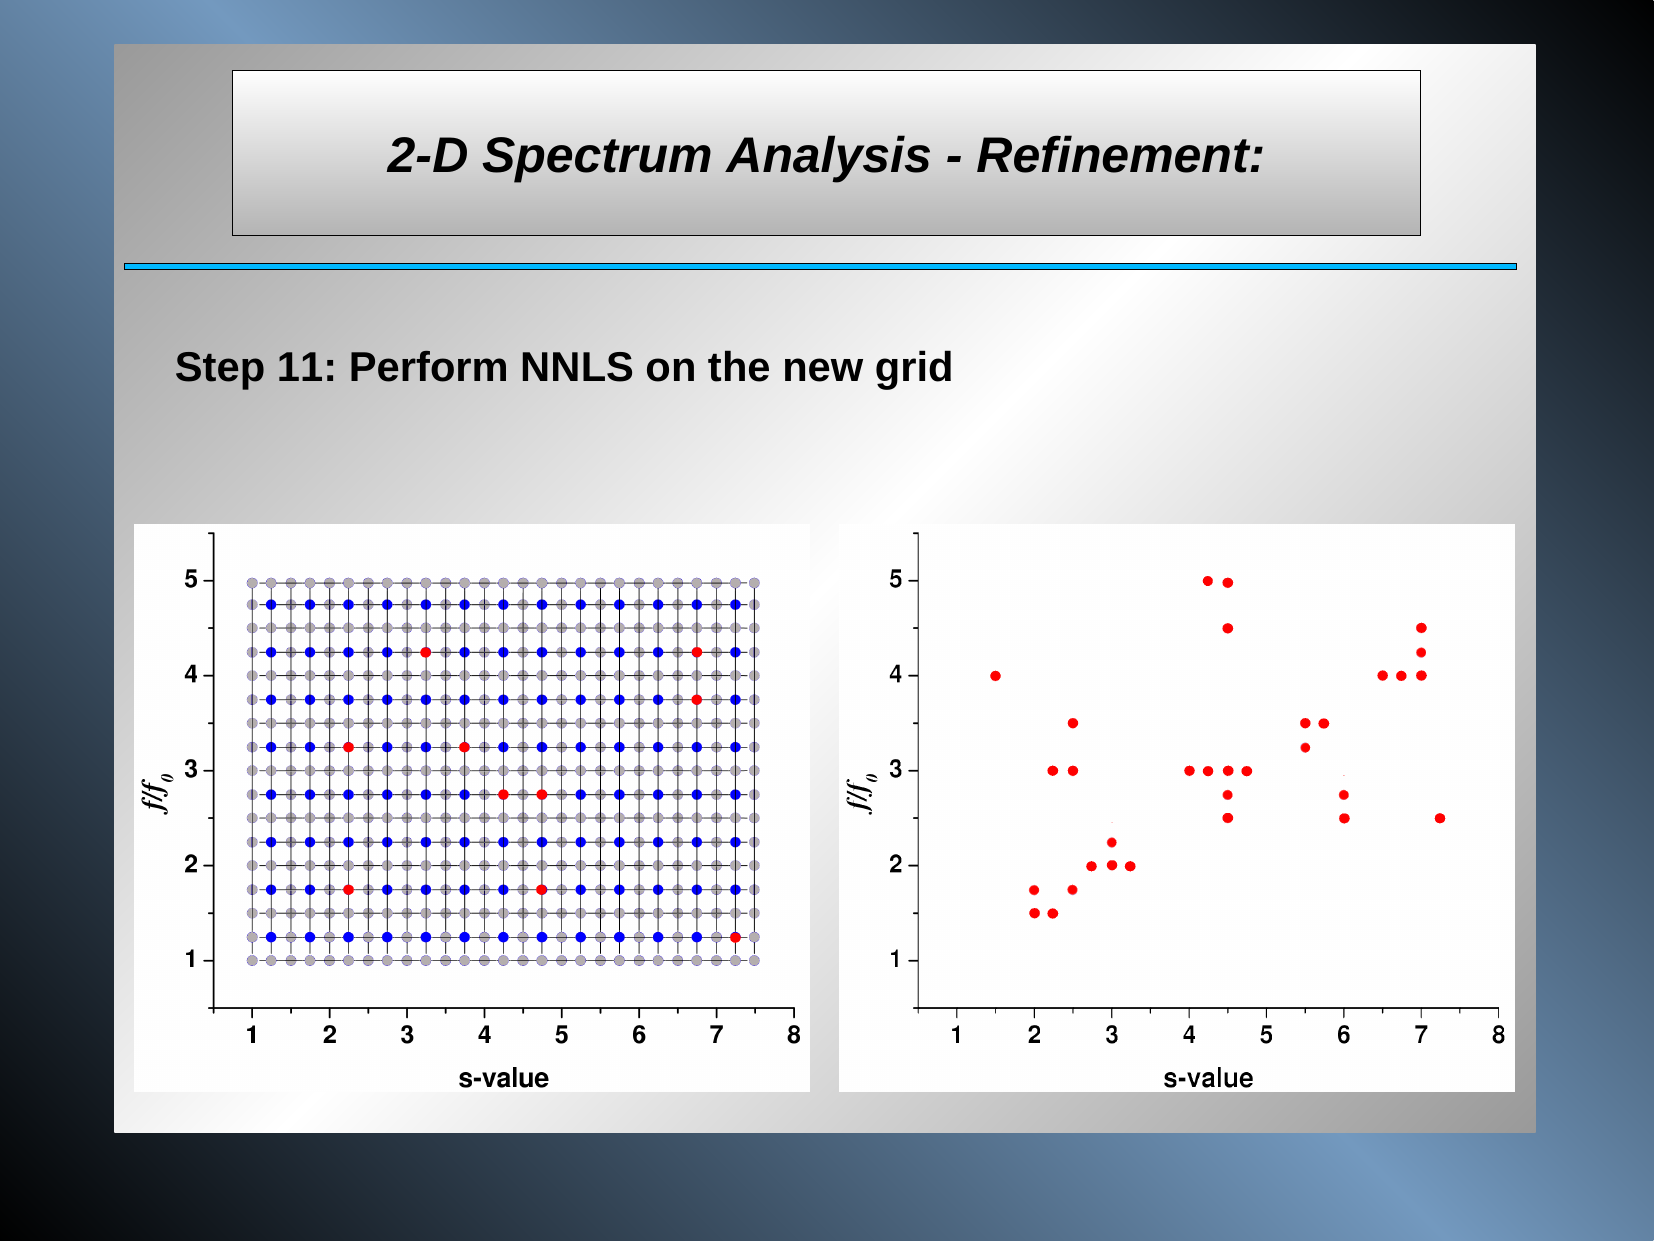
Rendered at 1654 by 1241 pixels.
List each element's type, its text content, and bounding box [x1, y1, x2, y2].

text_box 2-D Spectrum Analysis - Refinement: [246, 127, 1407, 195]
picture [134, 524, 810, 1092]
text_box Step 11: Perform NNLS on the new grid [137, 343, 1491, 403]
text_box [232, 70, 1421, 236]
text_box [124, 263, 1517, 270]
picture [839, 524, 1515, 1092]
